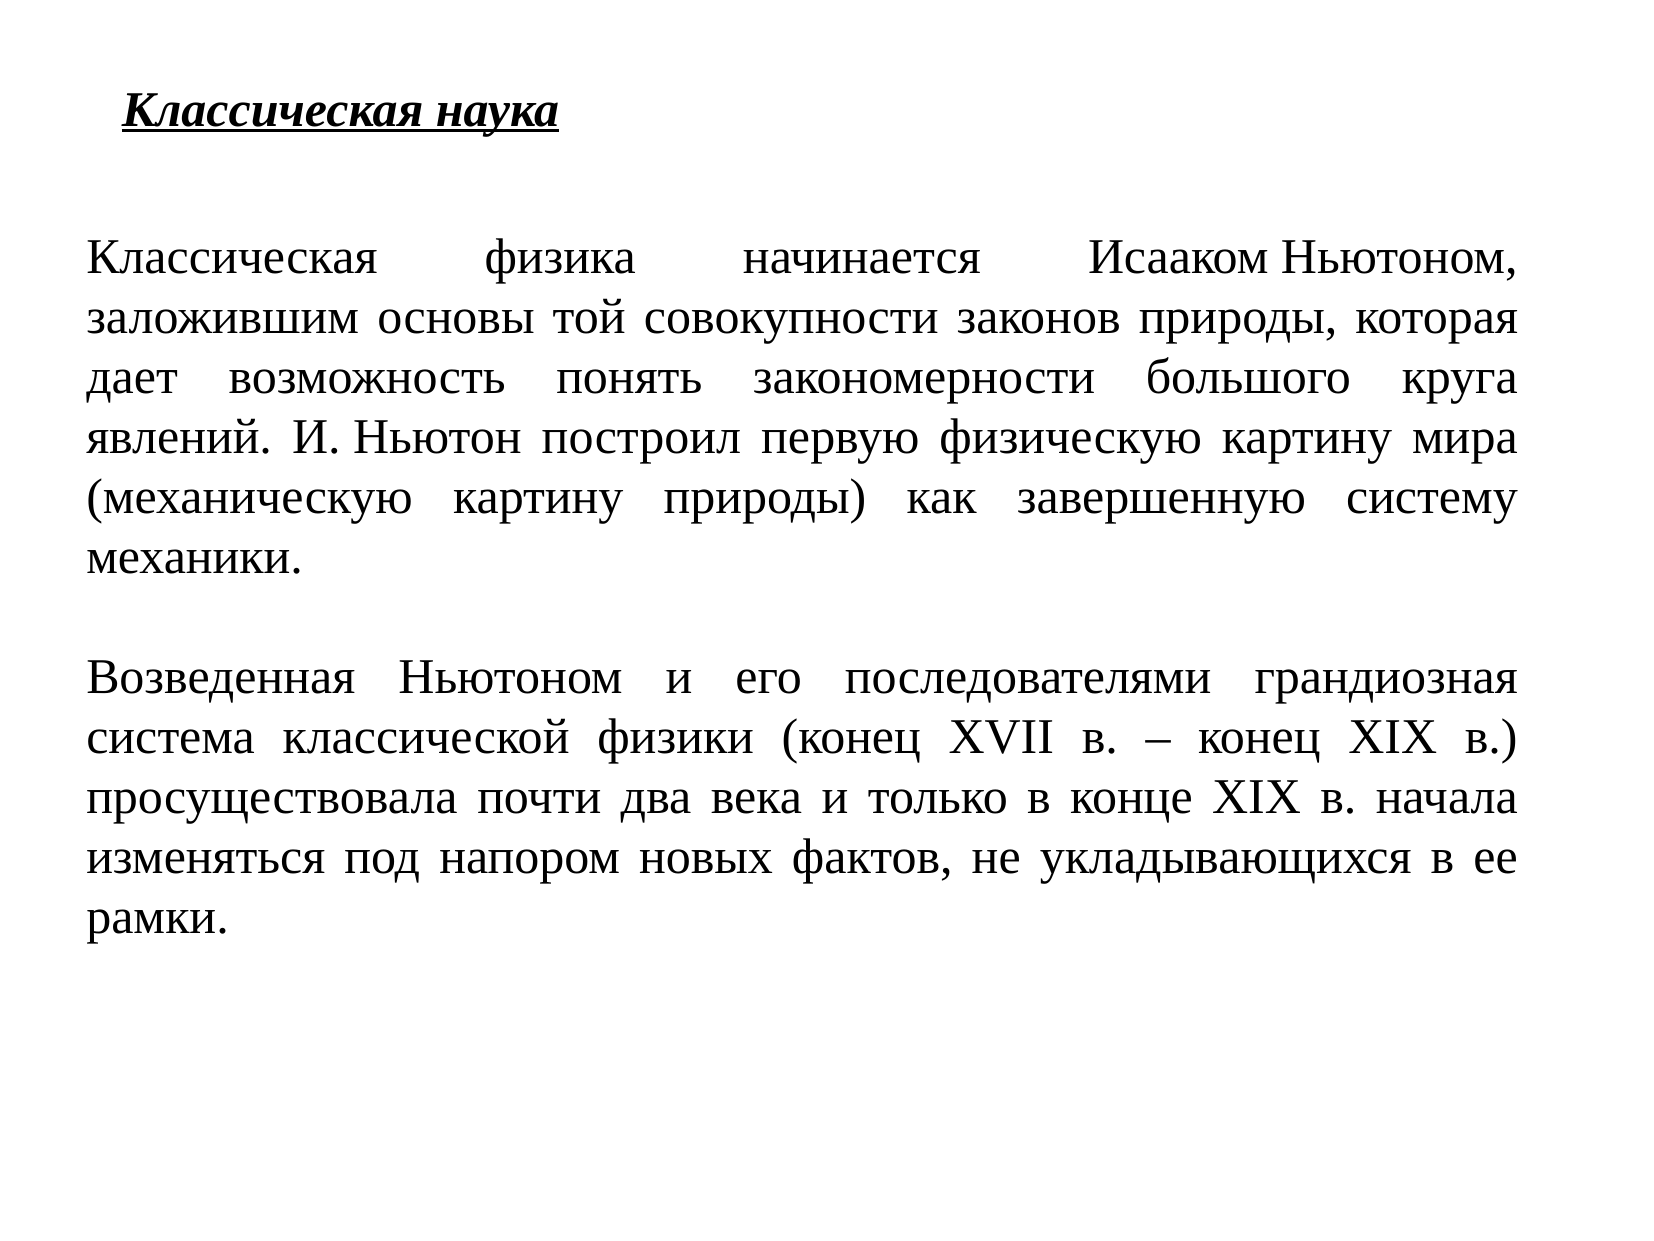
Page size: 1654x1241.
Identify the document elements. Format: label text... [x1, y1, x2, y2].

text_box Классическая физика начинается Исааком Ньютоном, заложившим основы той совокупности законов природы, которая дает возможность понять закономерности большого круга явлений. И. Ньютон построил первую физическую картину мира (механическую картину природы) как завершенную систему механики. Возведенная Ньютоном и его последователями грандиозная система классической физики (конец XVII в. – конец XIX в.) просуществовала почти два века и только в конце XIX в. начала изменяться под напором новых фактов, не укладывающихся в ее рамки. [71, 215, 1534, 952]
text_box Классическая наука [107, 68, 575, 144]
